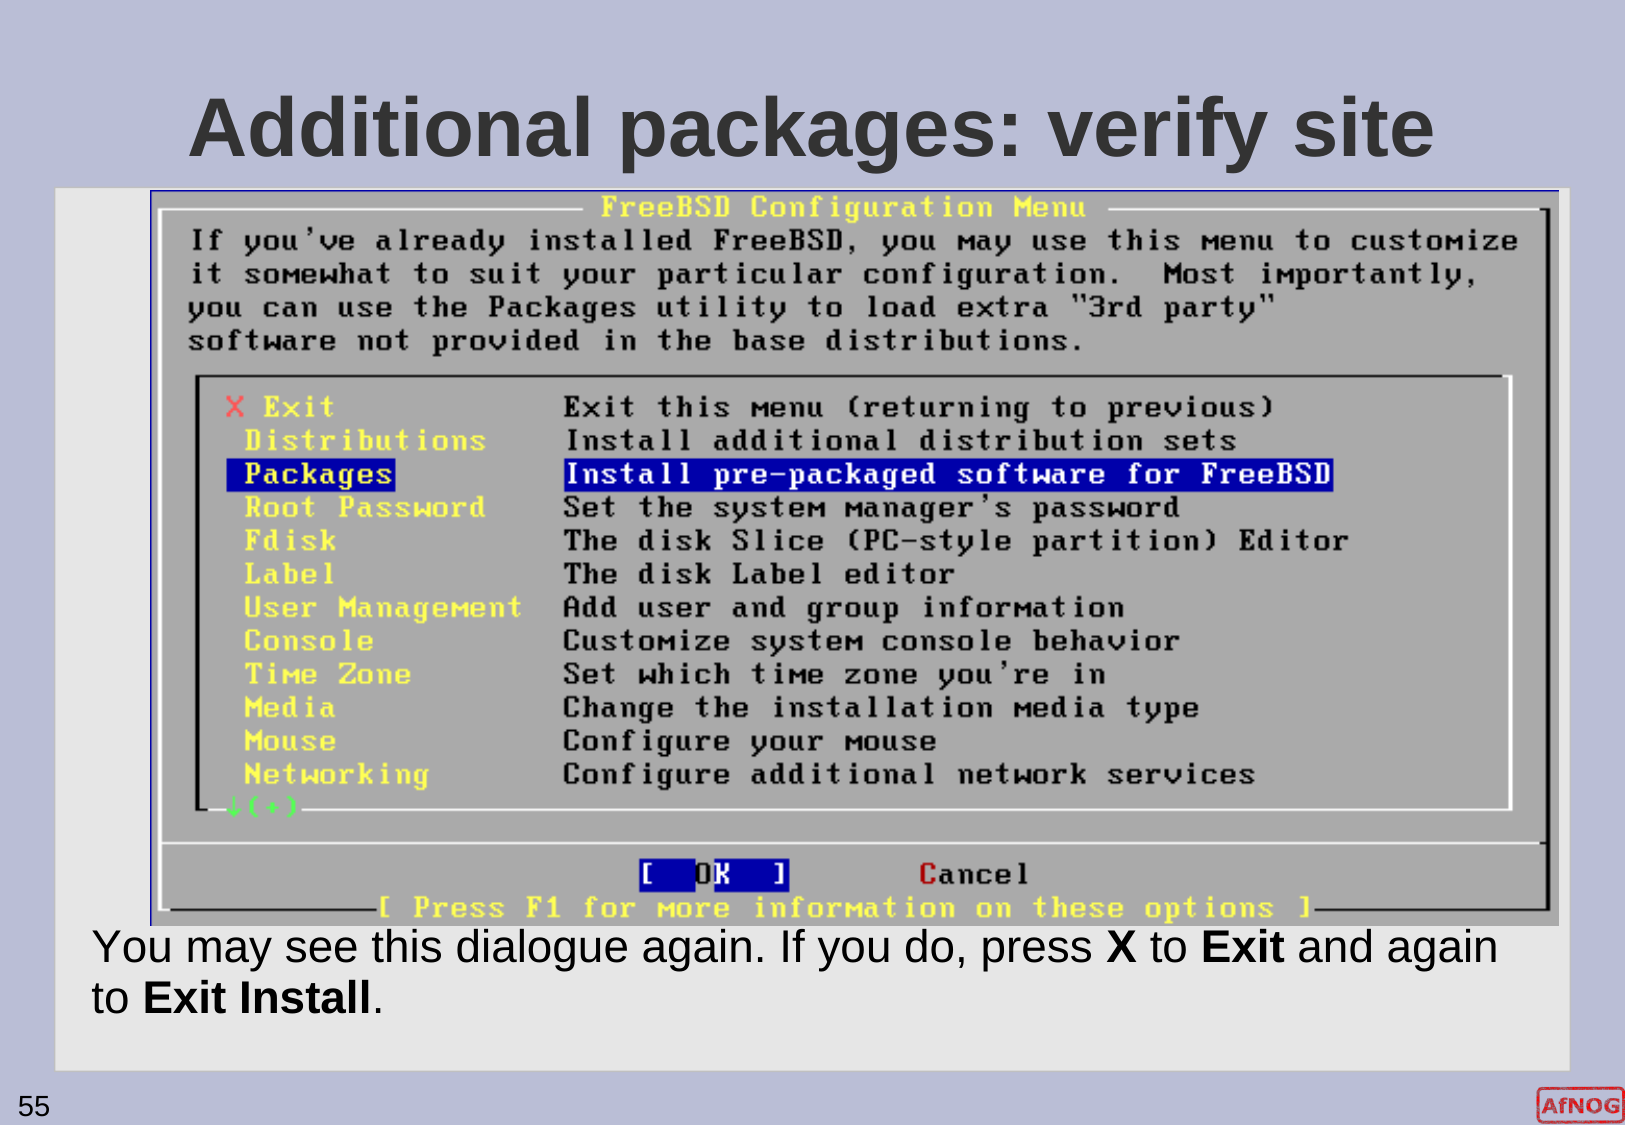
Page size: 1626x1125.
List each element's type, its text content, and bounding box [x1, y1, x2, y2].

text_box Additional packages: verify site [54, 44, 1570, 214]
text_box You may see this dialogue again. If you do, press X to Exit and again to Exit Install. [76, 909, 1554, 1026]
picture [1535, 1085, 1626, 1125]
picture [150, 190, 1559, 926]
